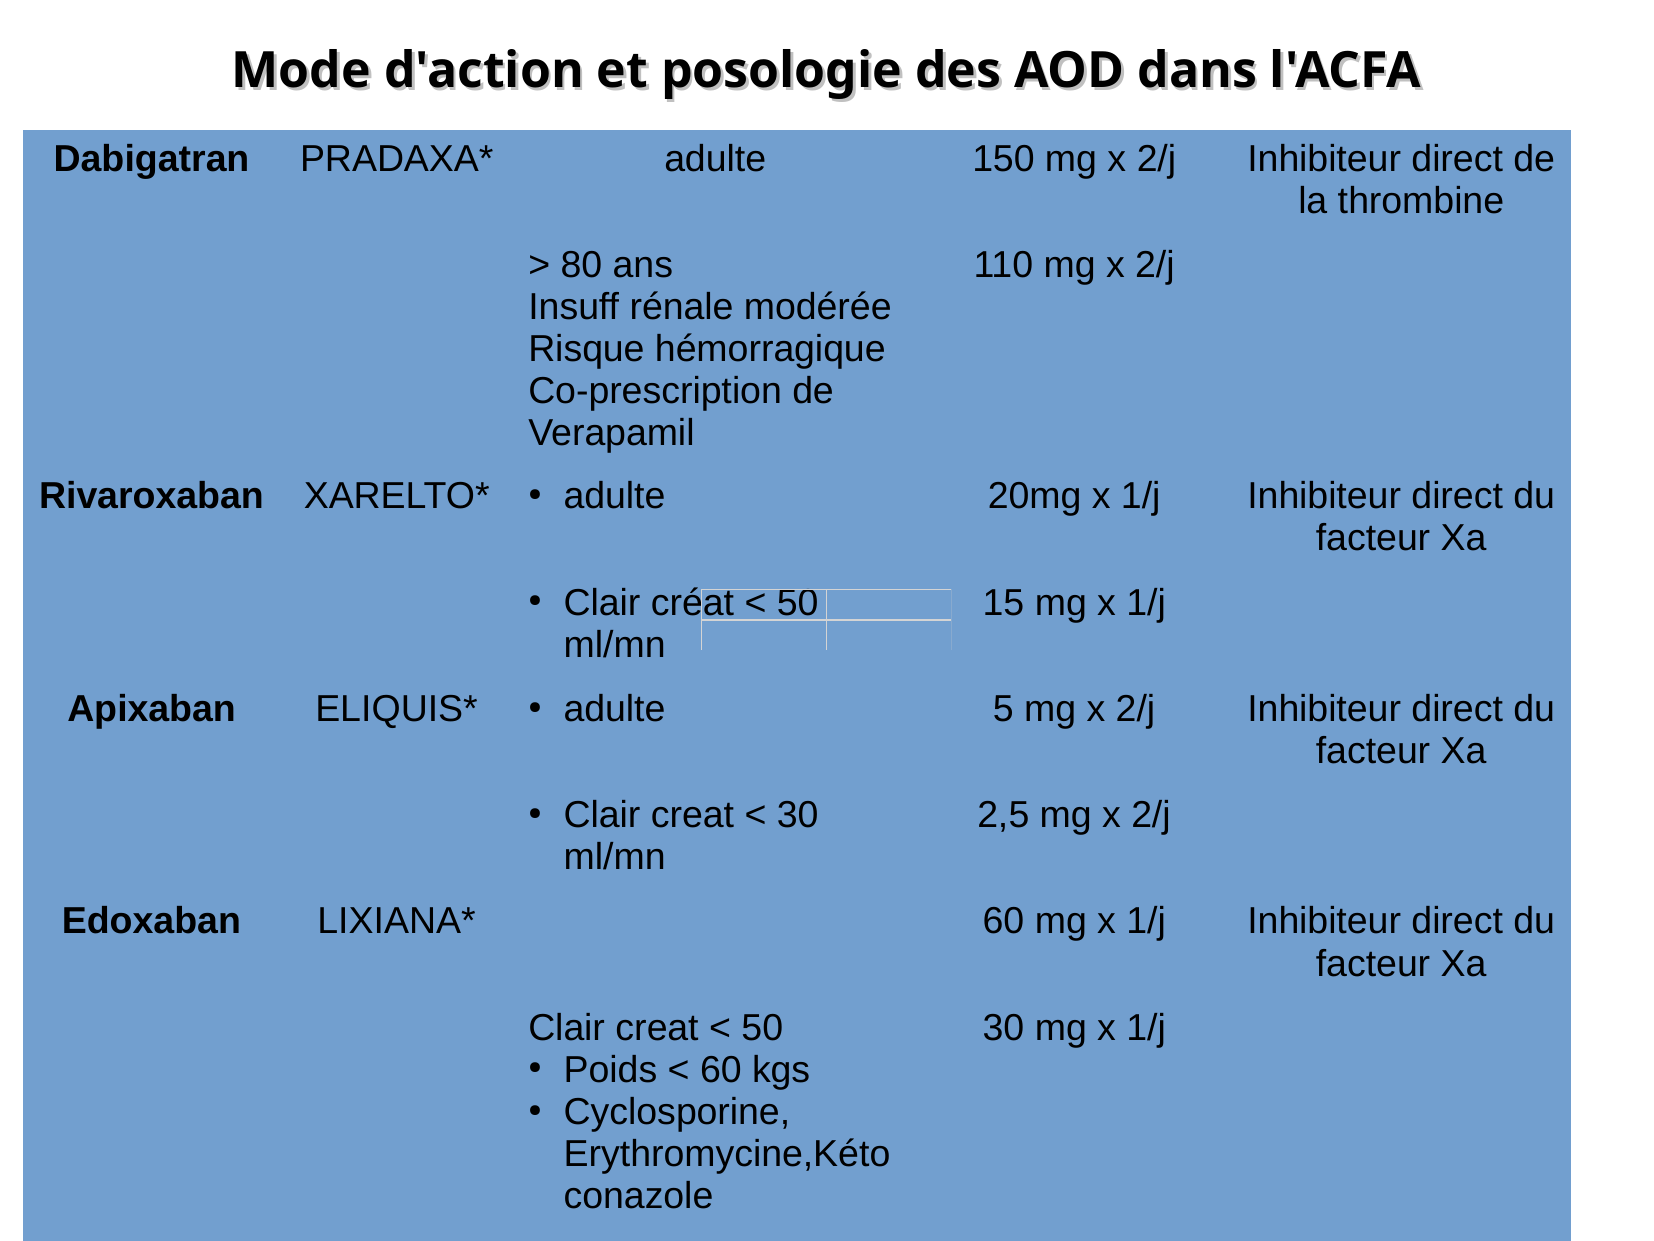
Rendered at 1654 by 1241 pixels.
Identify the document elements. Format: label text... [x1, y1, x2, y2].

table_cell Clair creat < 30 ml/mn [514, 786, 917, 893]
table_header Dabigatran [23, 130, 280, 236]
table_header 150 mg x 2/j [917, 130, 1232, 236]
table_cell [23, 574, 280, 680]
table_cell [23, 786, 280, 893]
table_cell [280, 999, 514, 1241]
table_cell 20mg x 1/j [917, 467, 1232, 574]
table_cell Clair créat < 50 ml/mn [514, 574, 917, 680]
chart [701, 589, 953, 651]
table_cell 15 mg x 1/j [917, 574, 1232, 680]
table_cell 5 mg x 2/j [917, 680, 1232, 786]
table_cell > 80 ans Insuff rénale modérée Risque hémorragique Co-prescription de Verapamil [514, 236, 917, 467]
table_cell [514, 893, 917, 999]
table_cell [23, 236, 280, 467]
table_cell LIXIANA* [280, 893, 514, 999]
table_cell [280, 236, 514, 467]
table_cell [1232, 999, 1571, 1241]
table_cell 2,5 mg x 2/j [917, 786, 1232, 893]
table_cell adulte [514, 680, 917, 786]
table_cell Inhibiteur direct du facteur Xa [1232, 680, 1571, 786]
table_cell Apixaban [23, 680, 280, 786]
table_cell 30 mg x 1/j [917, 999, 1232, 1241]
table_cell Rivaroxaban [23, 467, 280, 574]
table_cell Inhibiteur direct du facteur Xa [1232, 467, 1571, 574]
table_cell Inhibiteur direct du facteur Xa [1232, 893, 1571, 999]
table_cell adulte [514, 467, 917, 574]
table_header PRADAXA* [280, 130, 514, 236]
title Mode d'action et posologie des AOD dans l'ACFA [82, 24, 1571, 110]
table_cell 60 mg x 1/j [917, 893, 1232, 999]
table_cell [280, 786, 514, 893]
table_cell ELIQUIS* [280, 680, 514, 786]
table_cell [1232, 786, 1571, 893]
table_cell 110 mg x 2/j [917, 236, 1232, 467]
table_cell Edoxaban [23, 893, 280, 999]
table_cell [23, 999, 280, 1241]
table_header adulte [514, 130, 917, 236]
table_cell Clair creat < 50 Poids < 60 kgs Cyclosporine, Erythromycine,Kétoconazole [514, 999, 917, 1241]
table_header Inhibiteur direct de la thrombine [1232, 130, 1571, 467]
table_cell XARELTO* [280, 467, 514, 574]
table_cell [1232, 574, 1571, 680]
table_cell [280, 574, 514, 680]
